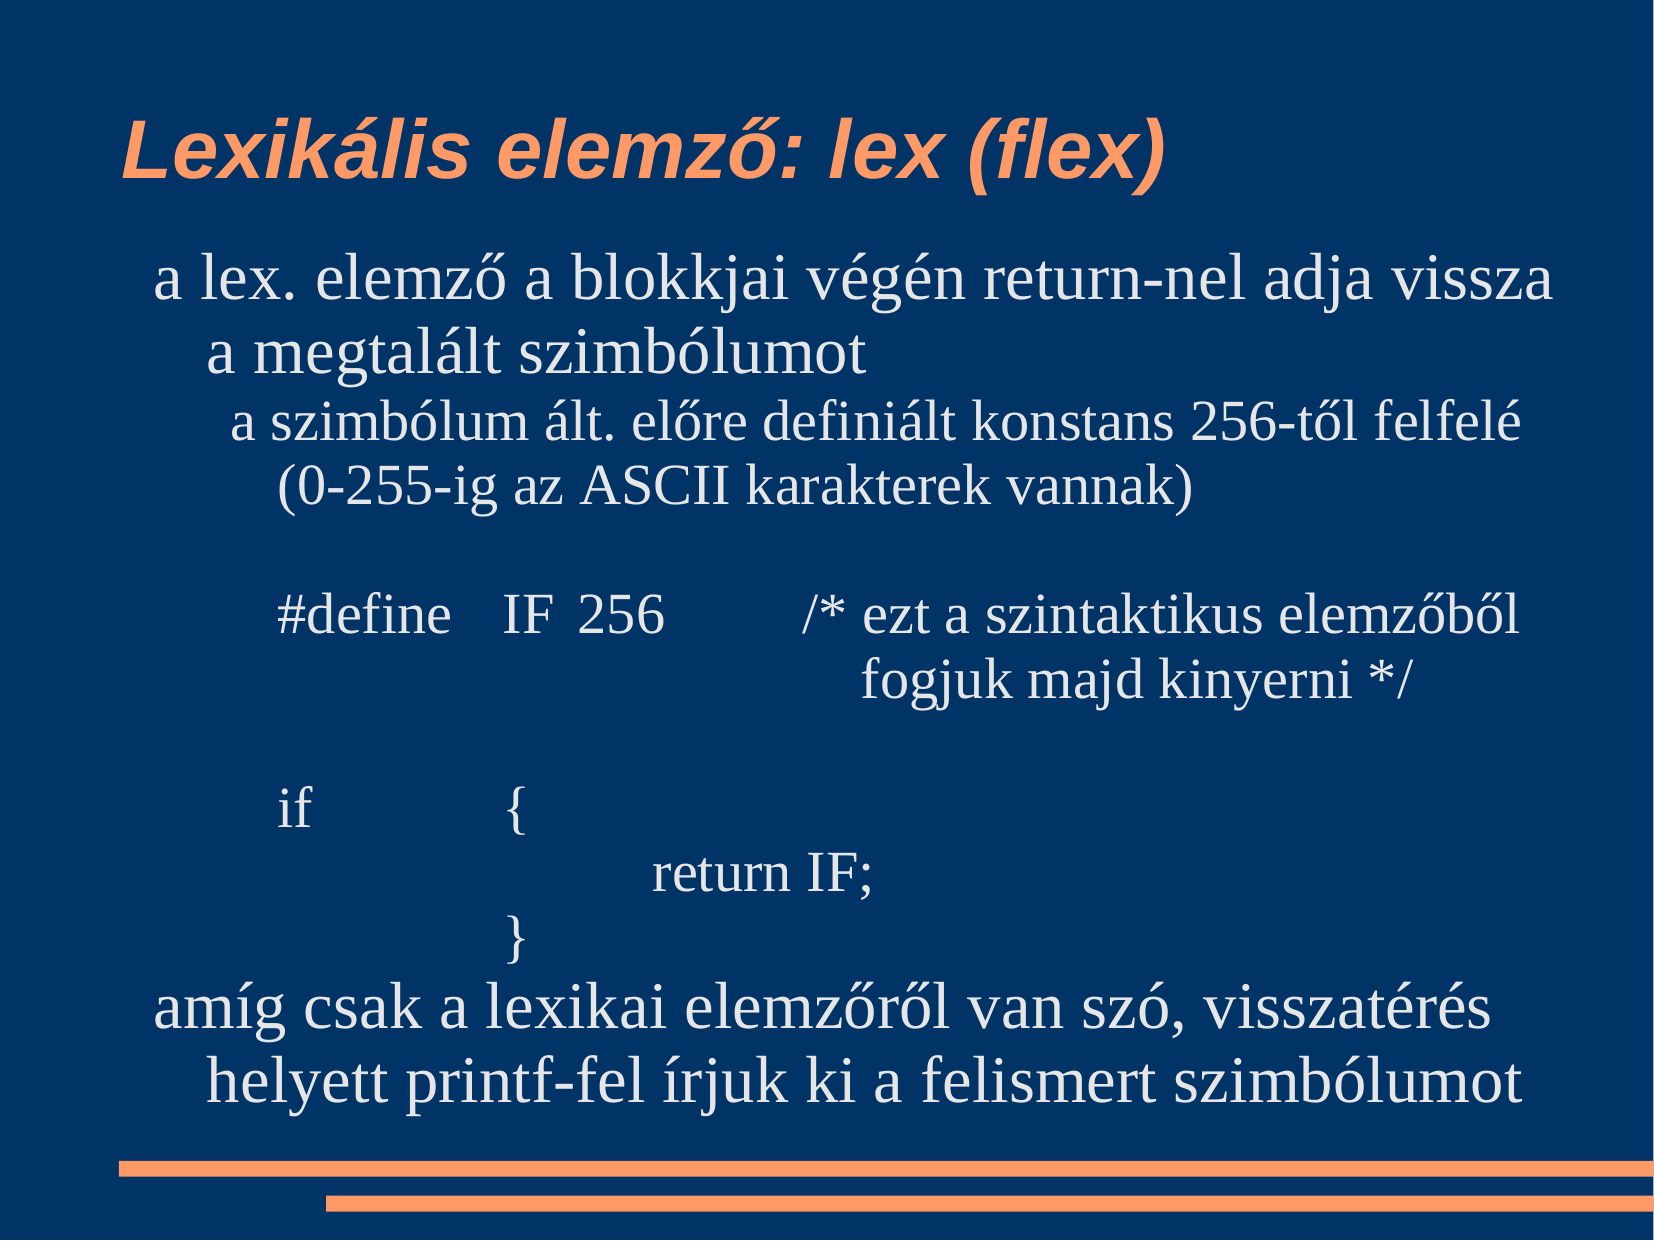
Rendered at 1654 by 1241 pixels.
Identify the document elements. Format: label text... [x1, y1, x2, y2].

list a lex. elemző a blokkjai végén return-nel adja vissza a megtalált szimbólumot a szimbólum ált. előre definiált konstans 256-től felfelé (0-255-ig az ASCII karakterek vannak) #define IF 256 /* ezt a szintaktikus elemzőből fogjuk majd kinyerni */ if { return IF; } amíg csak a lexikai elemzőről van szó, visszatérés helyett printf-fel írjuk ki a felismert szimbólumot [135, 240, 1576, 1126]
title Lexikális elemző: lex (flex) [121, 46, 1534, 254]
